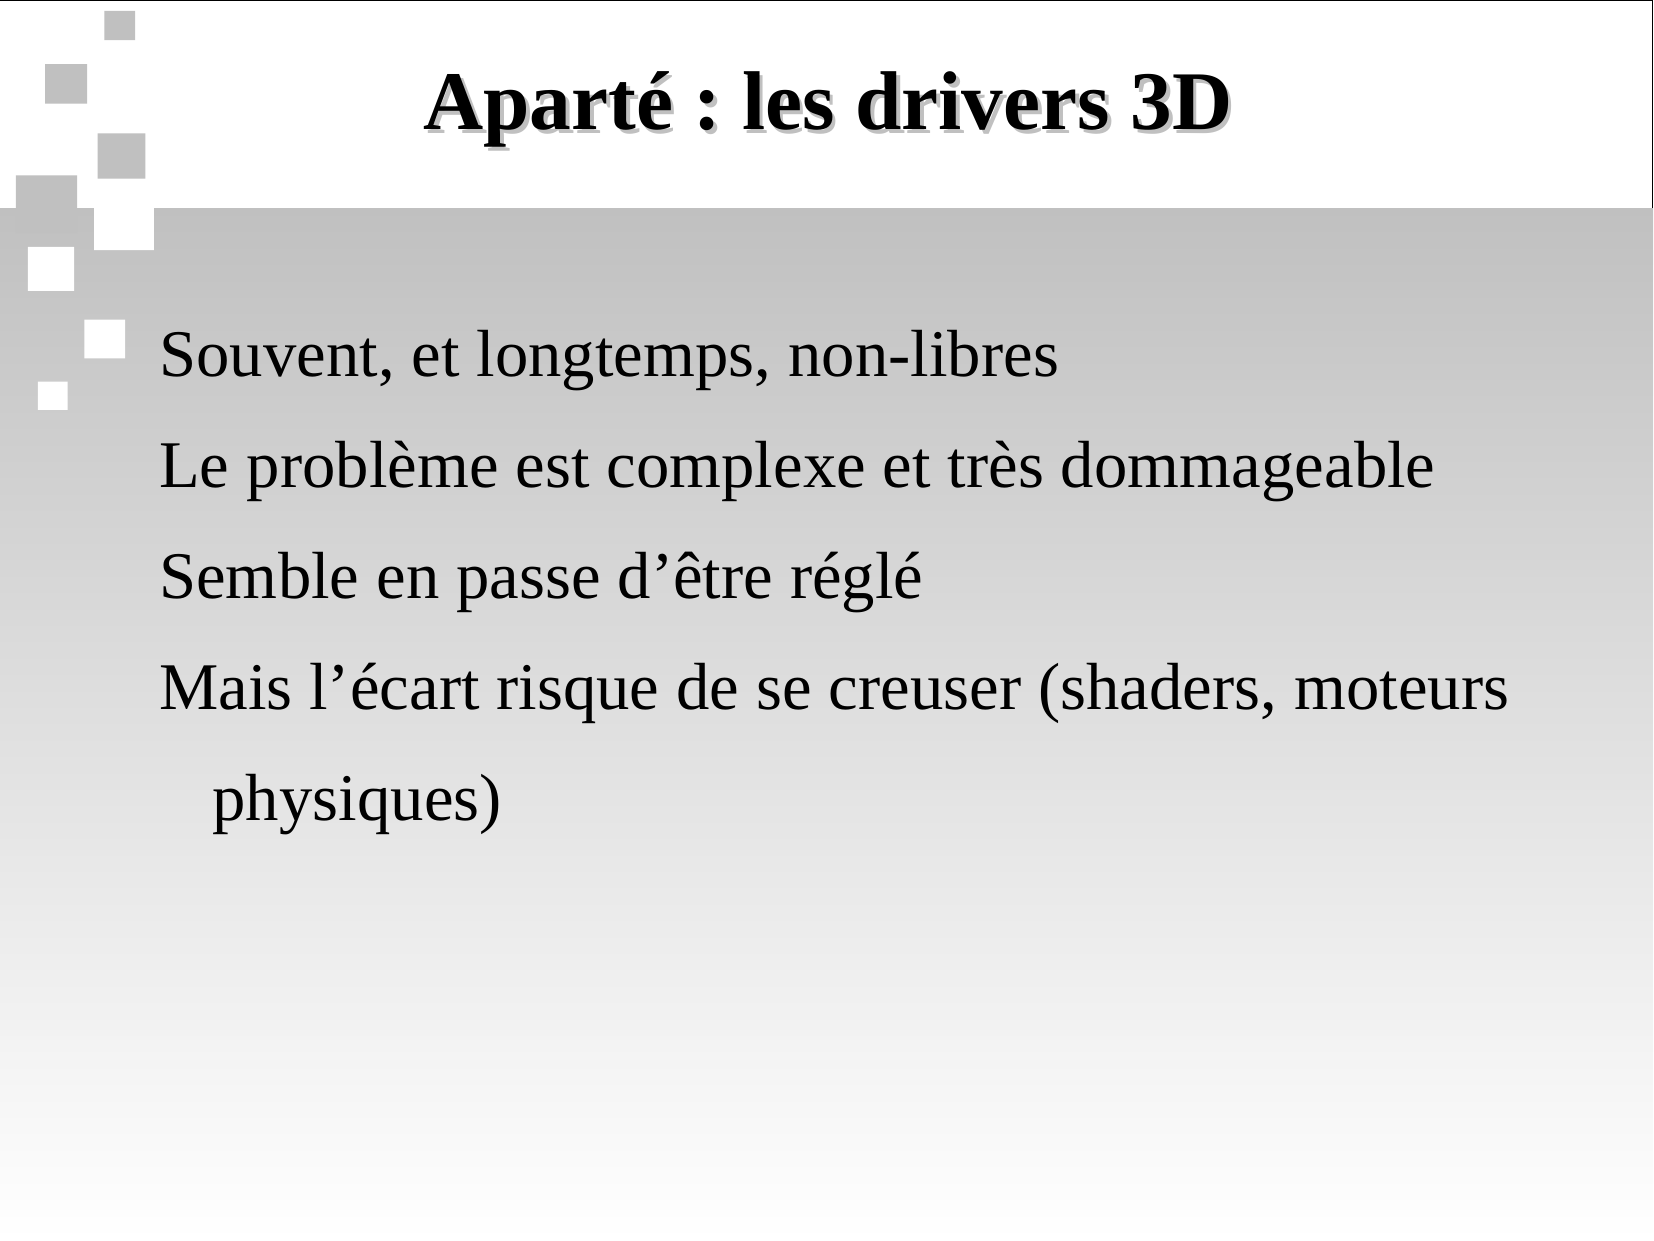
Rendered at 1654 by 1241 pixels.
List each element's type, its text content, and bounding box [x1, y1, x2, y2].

title Aparté : les drivers 3D [90, 0, 1567, 204]
list Souvent, et longtemps, non-libres Le problème est complexe et très dommageable Semble en passe d’être réglé Mais l’écart risque de se creuser (shaders, moteurs physiques) [141, 279, 1532, 1183]
